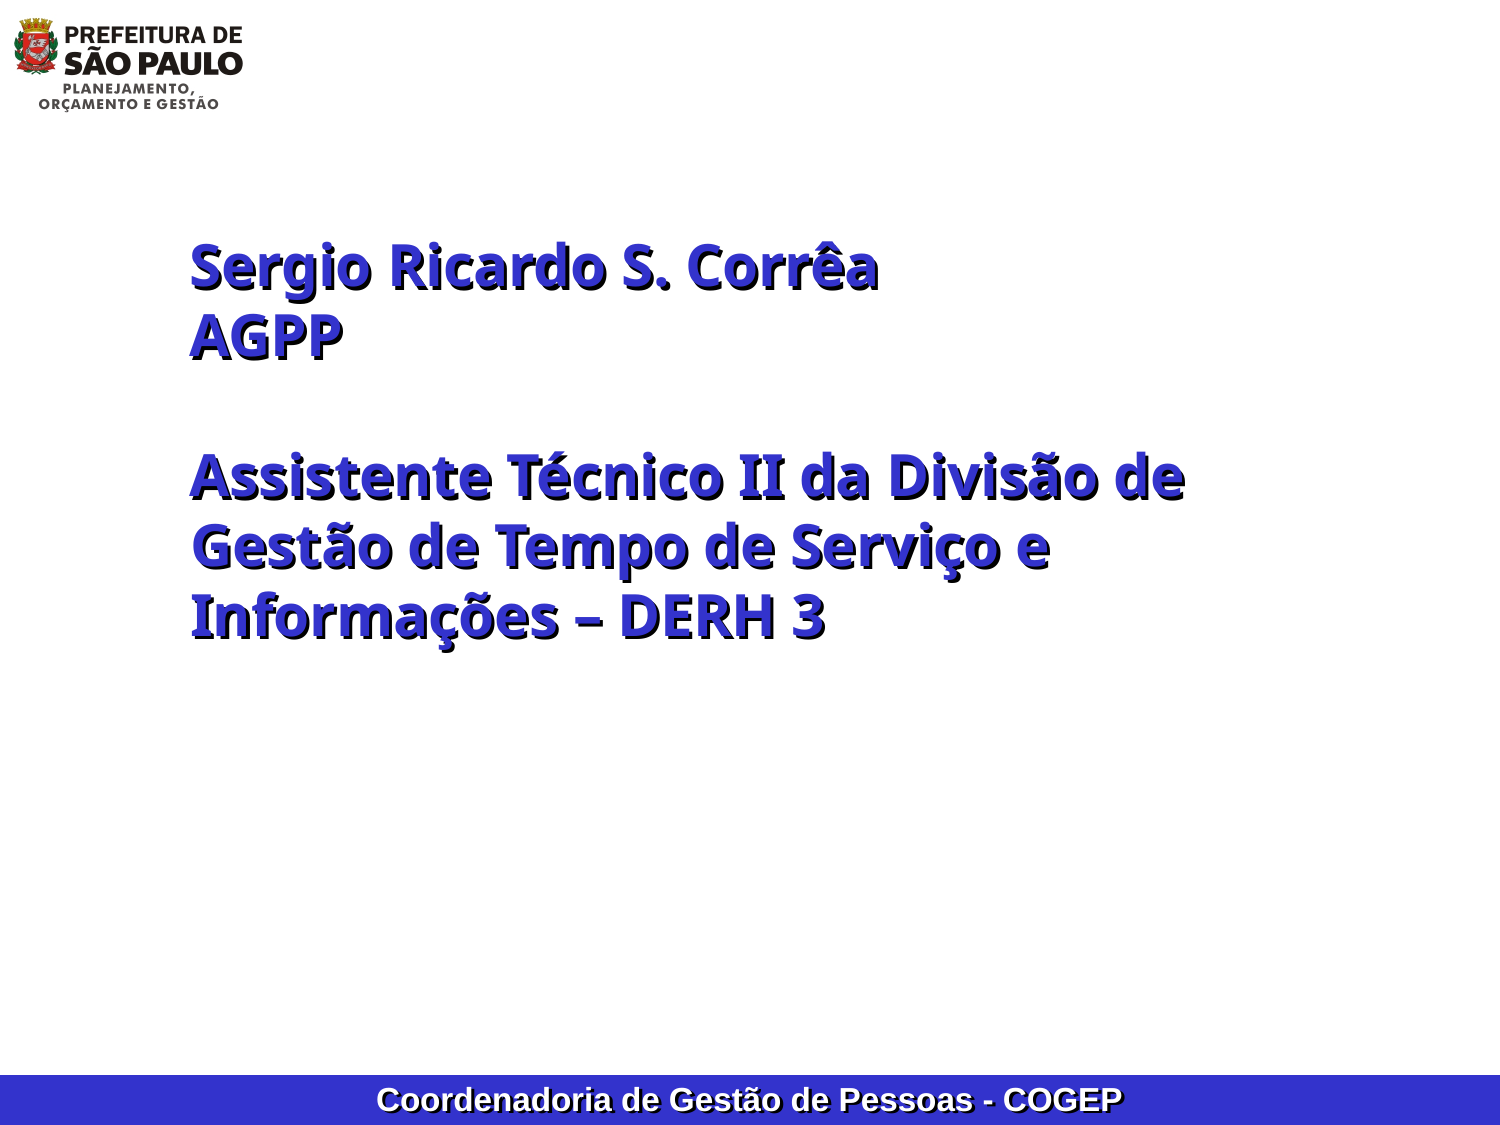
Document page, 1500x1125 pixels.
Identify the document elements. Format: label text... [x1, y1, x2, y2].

text_box Sergio Ricardo S. Corrêa AGPP Assistente Técnico II da Divisão de Gestão de Tempo de Serviço e Informações – DERH 3 [100, 114, 1396, 763]
